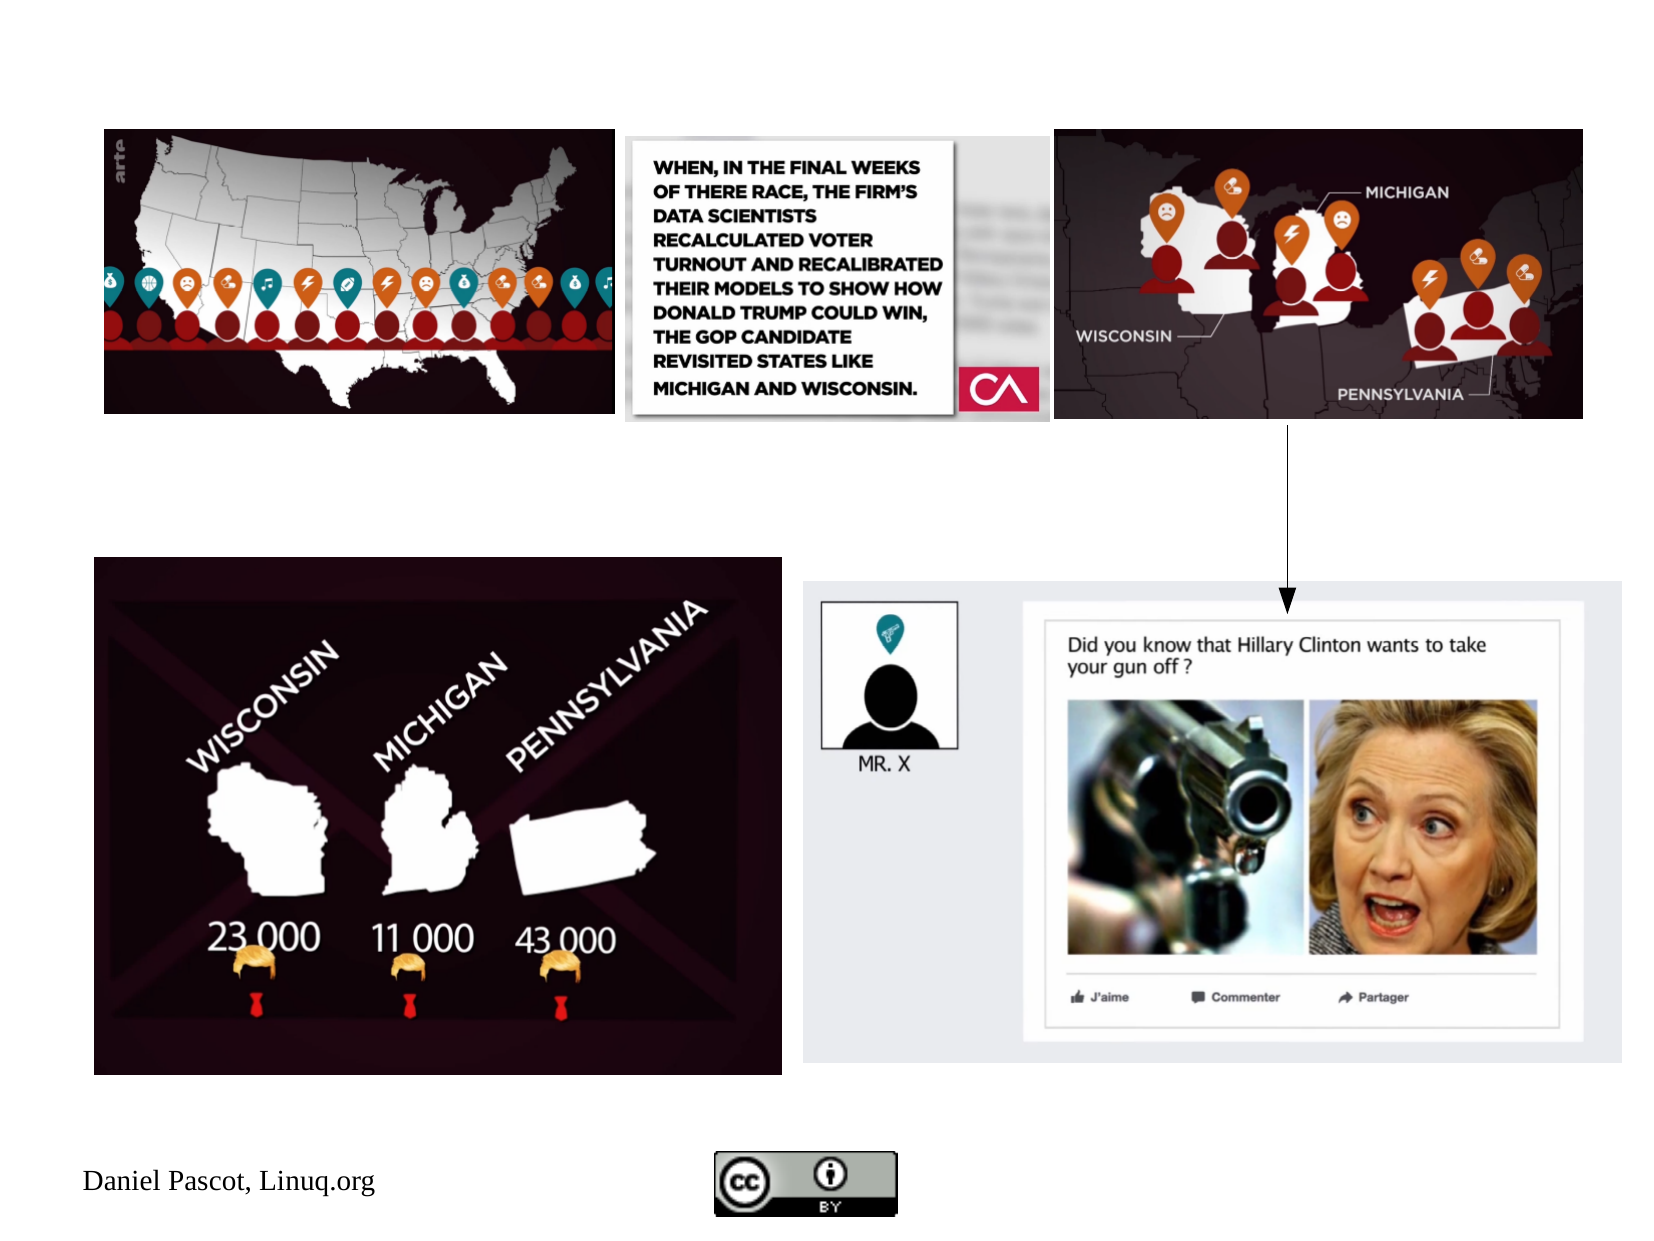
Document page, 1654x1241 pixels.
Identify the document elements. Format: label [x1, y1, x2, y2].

picture [104, 129, 615, 414]
picture [1054, 129, 1583, 419]
picture [714, 1151, 898, 1217]
picture [94, 557, 782, 1075]
picture [803, 581, 1622, 1063]
picture [625, 136, 1050, 422]
